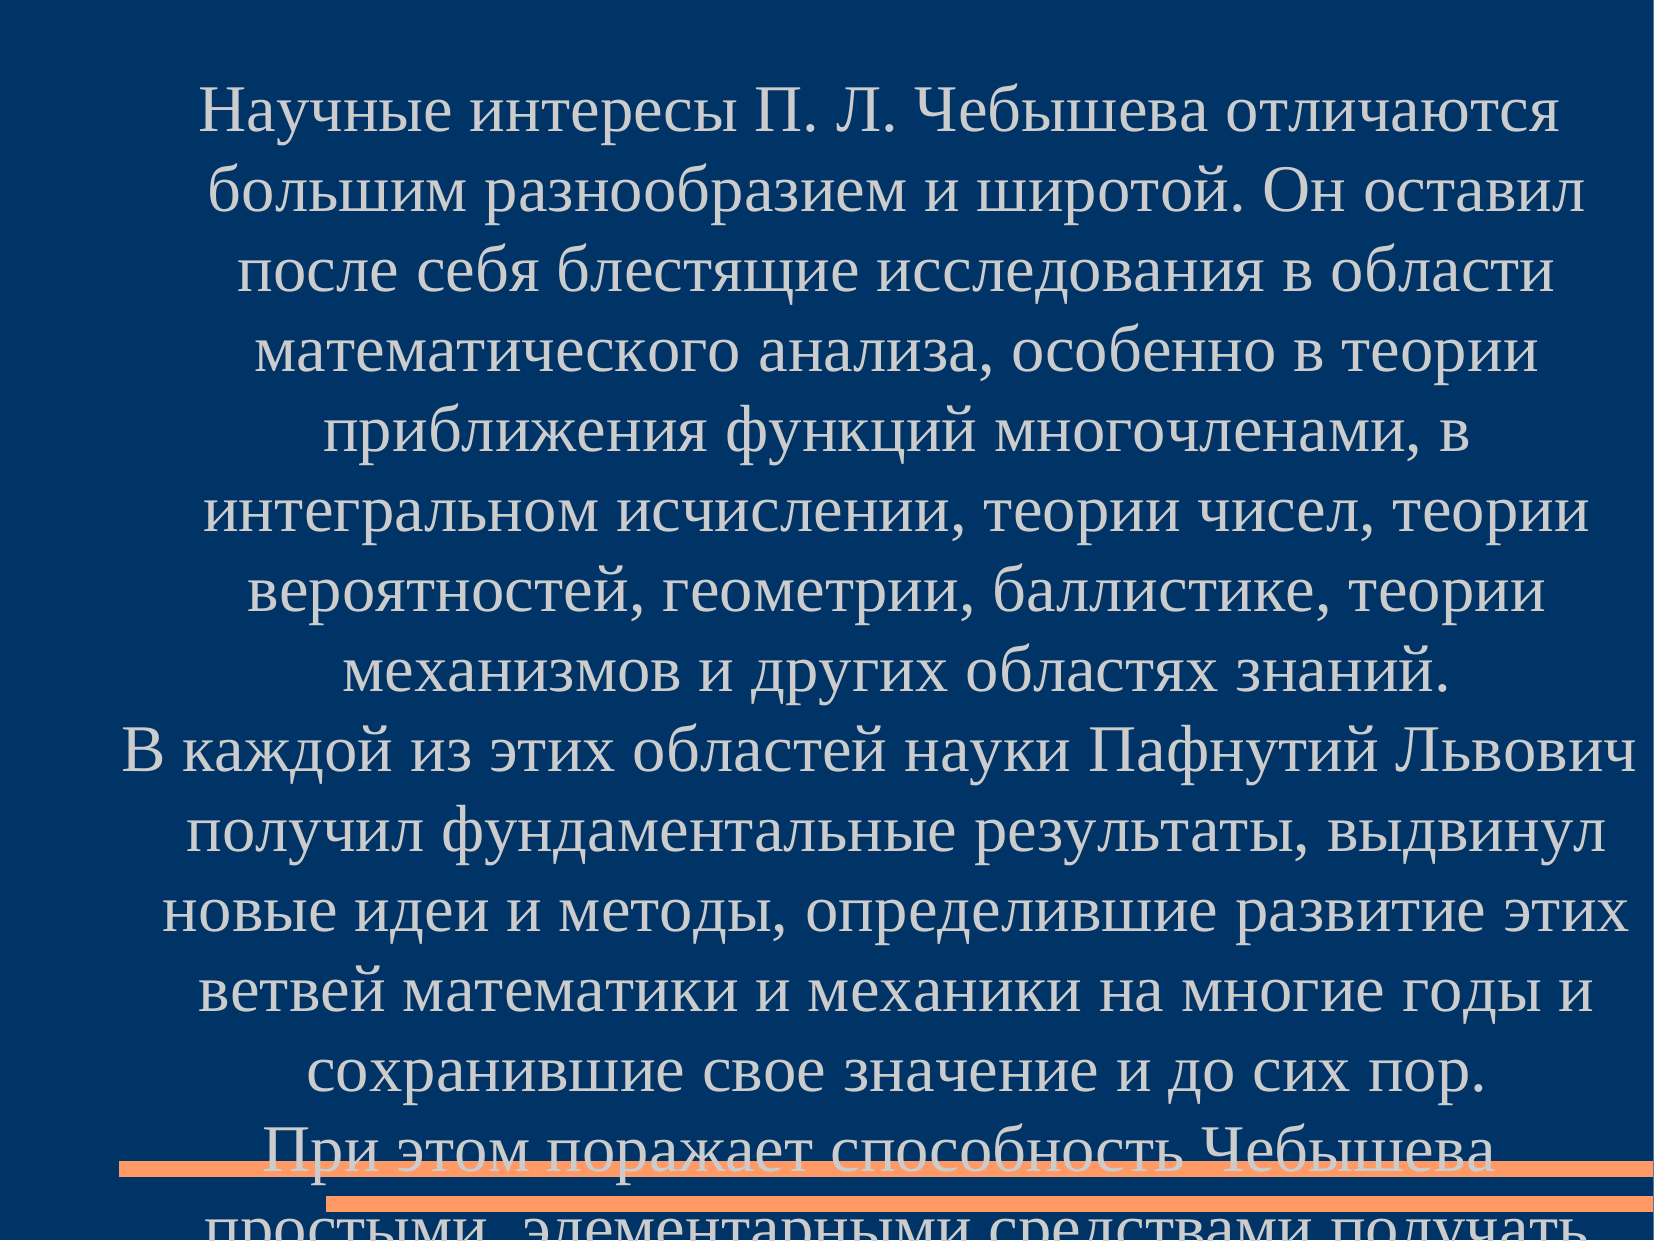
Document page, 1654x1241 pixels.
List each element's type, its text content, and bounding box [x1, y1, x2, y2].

subtitle Научные интересы П. Л. Чебышева отличаются большим разнообразием и широтой. Он оставил после себя блестящие исследования в области математического анализа, особенно в теории приближения функций многочленами, в интегральном исчислении, теории чисел, теории вероятностей, геометрии, баллистике, теории механизмов и других областях знаний. В каждой из этих областей науки Пафнутий Львович получил фундаментальные результаты, выдвинул новые идеи и методы, определившие развитие этих ветвей математики и механики на многие годы и сохранившие свое значение и до сих пор. При этом поражает способность Чебышева простыми, элементарными средствами получать великолепные научные результаты. [0, 0, 1654, 1241]
